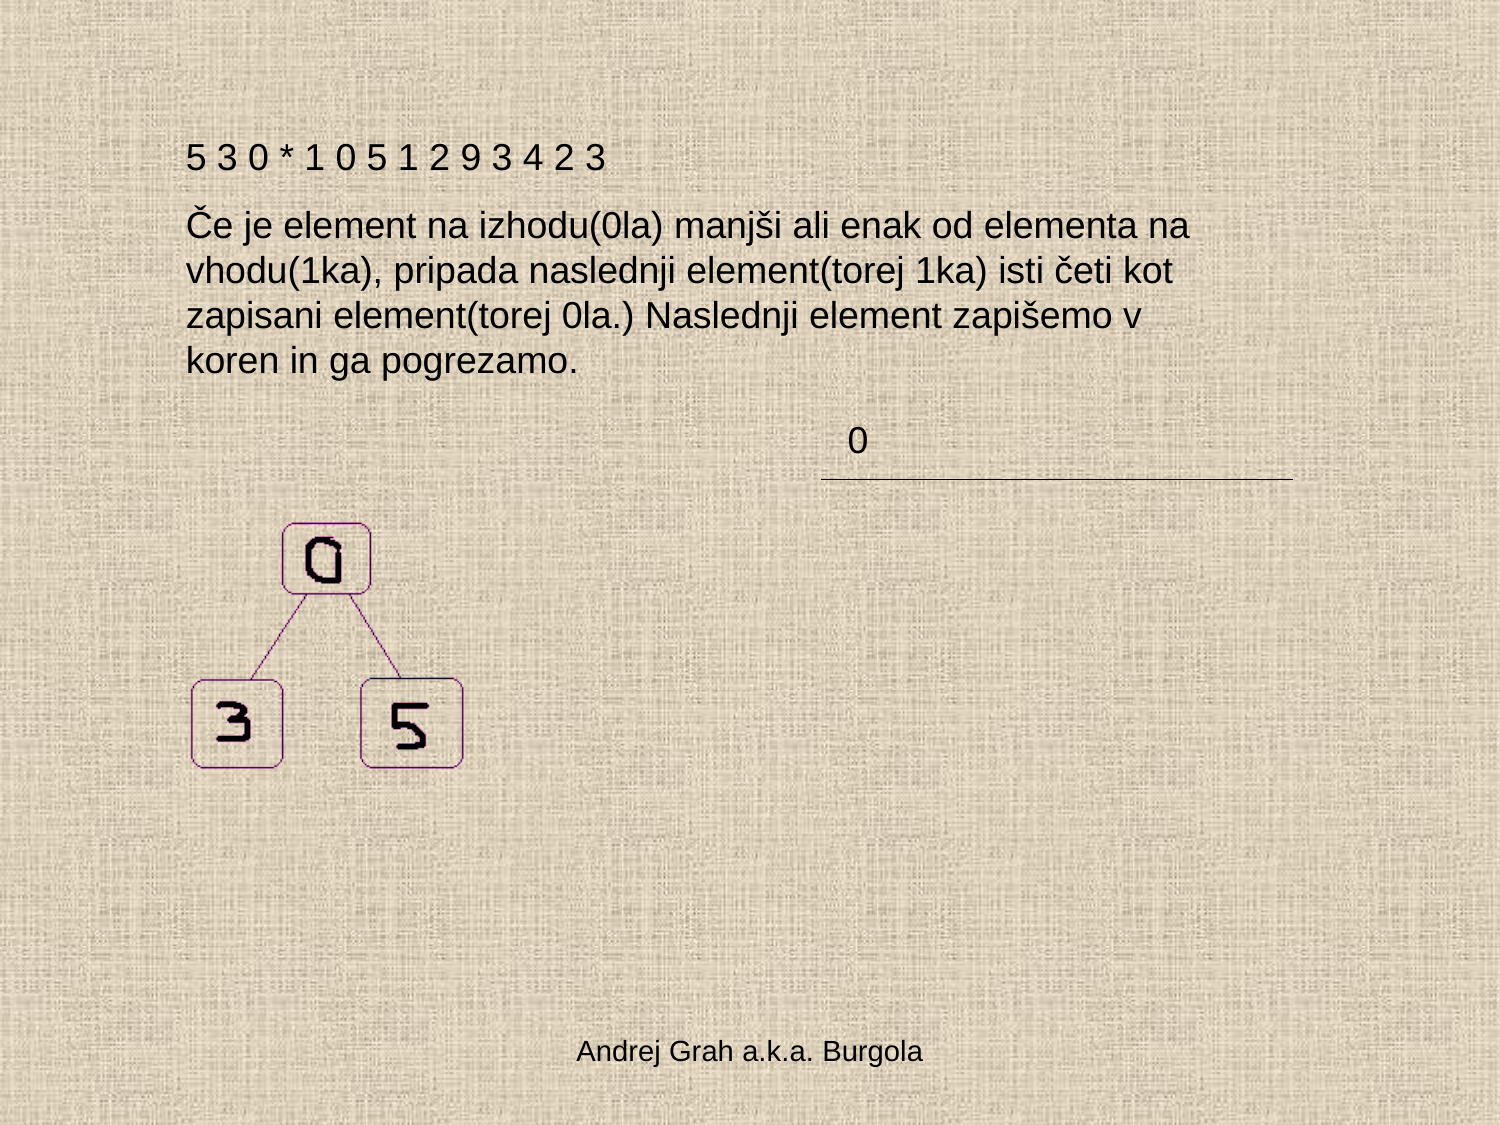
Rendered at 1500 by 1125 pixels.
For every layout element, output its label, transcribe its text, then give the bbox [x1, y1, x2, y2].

text_box Andrej Grah a.k.a. Burgola [512, 1024, 988, 1103]
text_box 5 3 0 * 1 0 5 1 2 9 3 4 2 3 Če je element na izhodu(0la) manjši ali enak od elementa na vhodu(1ka), pripada naslednji element(torej 1ka) isti četi kot zapisani element(torej 0la.) Naslednji element zapišemo v koren in ga pogrezamo. [171, 125, 1235, 390]
text_box 0 [832, 408, 1258, 470]
picture [0, 0, 1500, 1125]
